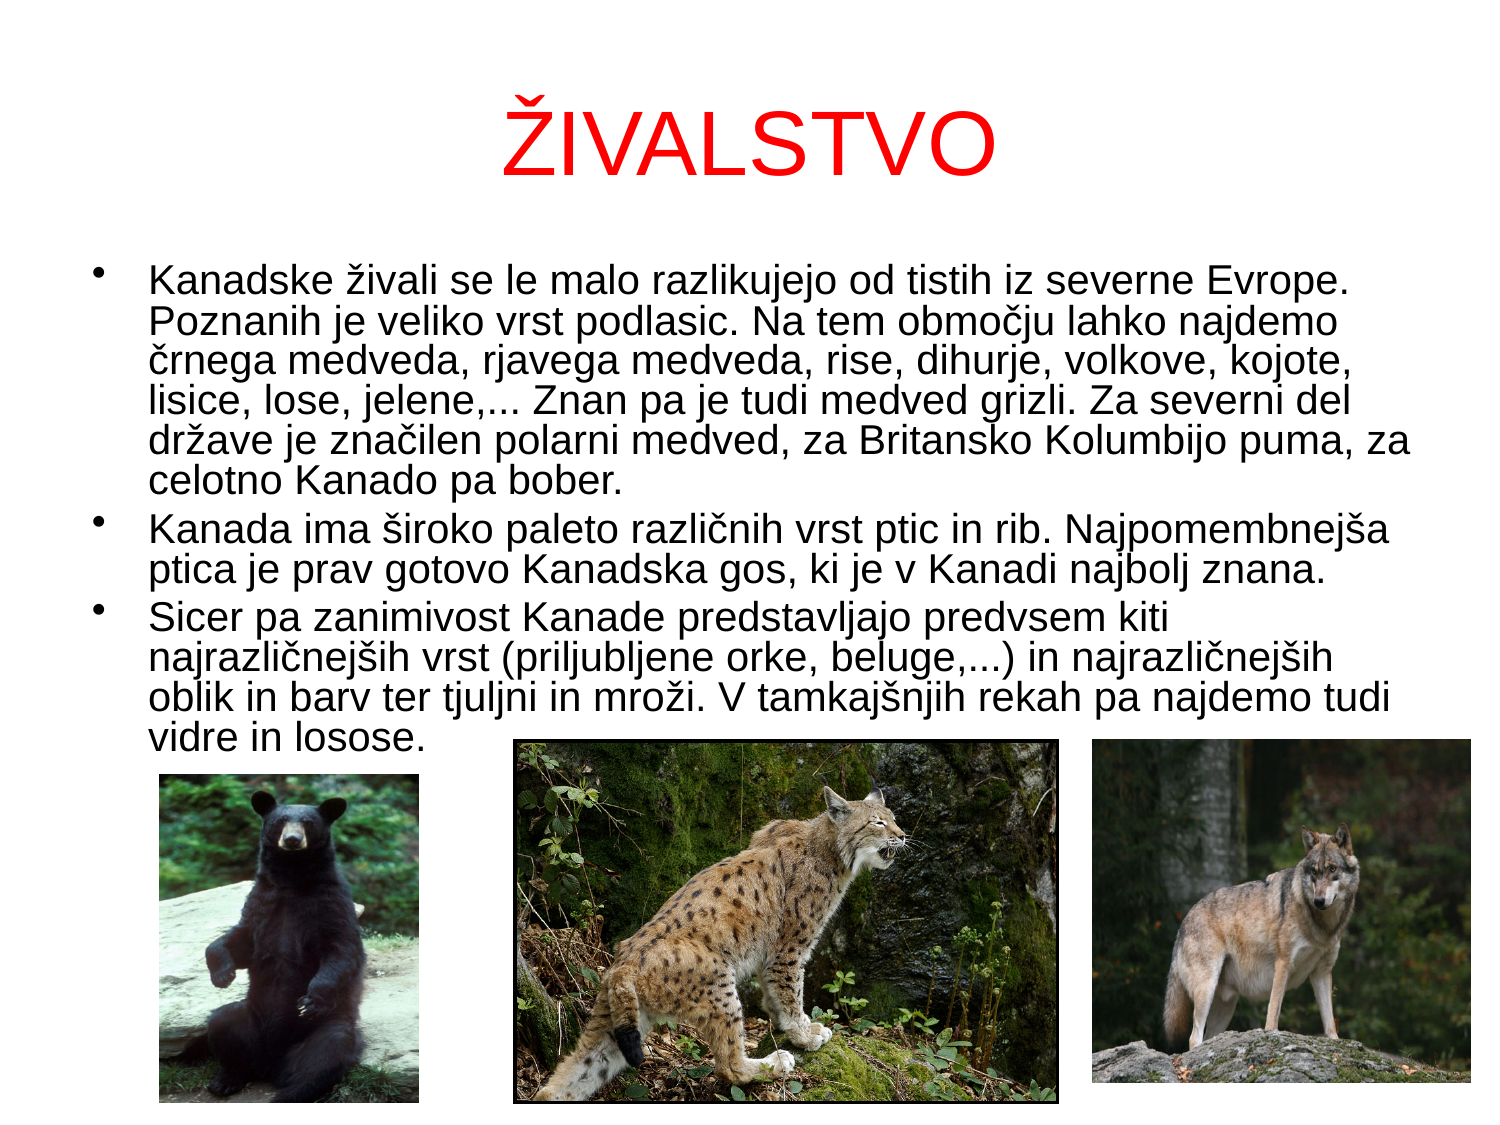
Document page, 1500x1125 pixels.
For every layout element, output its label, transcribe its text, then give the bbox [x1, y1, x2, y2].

picture [159, 774, 419, 1104]
picture [1092, 739, 1471, 1083]
picture [513, 739, 1059, 1104]
list Kanadske živali se le malo razlikujejo od tistih iz severne Evrope. Poznanih je veliko vrst podlasic. Na tem območju lahko najdemo črnega medveda, rjavega medveda, rise, dihurje, volkove, kojote, lisice, lose, jelene,... Znan pa je tudi medved grizli. Za severni del države je značilen polarni medved, za Britansko Kolumbijo puma, za celotno Kanado pa bober. Kanada ima široko paleto različnih vrst ptic in rib. Najpomembnejša ptica je prav gotovo Kanadska gos, ki je v Kanadi najbolj znana. Sicer pa zanimivost Kanade predstavljajo predvsem kiti najrazličnejših vrst (priljubljene orke, beluge,...) in najrazličnejših oblik in barv ter tjuljni in mroži. V tamkajšnjih rekah pa najdemo tudi vidre in losose. [76, 255, 1427, 998]
title ŽIVALSTVO [75, 45, 1425, 233]
